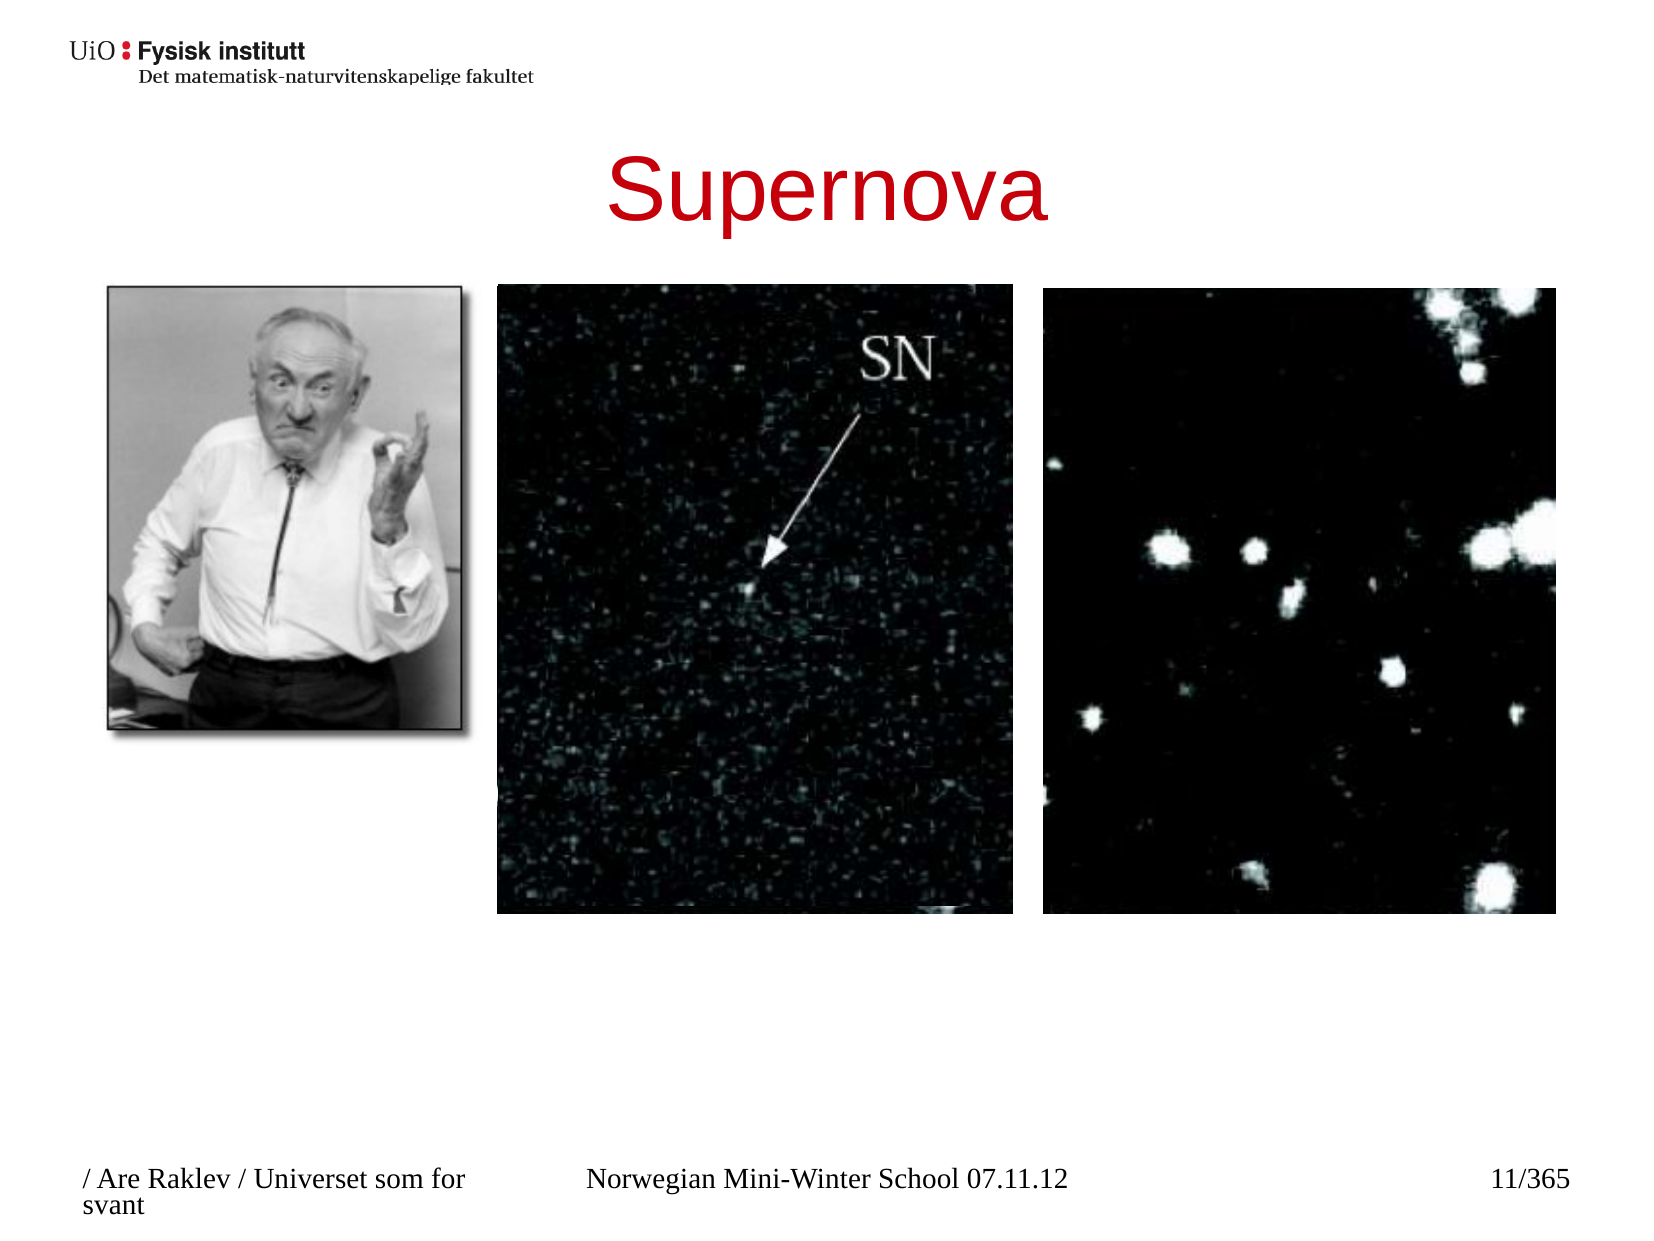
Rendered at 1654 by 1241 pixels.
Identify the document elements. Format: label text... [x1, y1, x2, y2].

picture [1043, 288, 1556, 914]
picture [68, 37, 537, 89]
title Supernova [82, 84, 1571, 292]
picture [497, 284, 1013, 914]
picture [102, 281, 482, 751]
